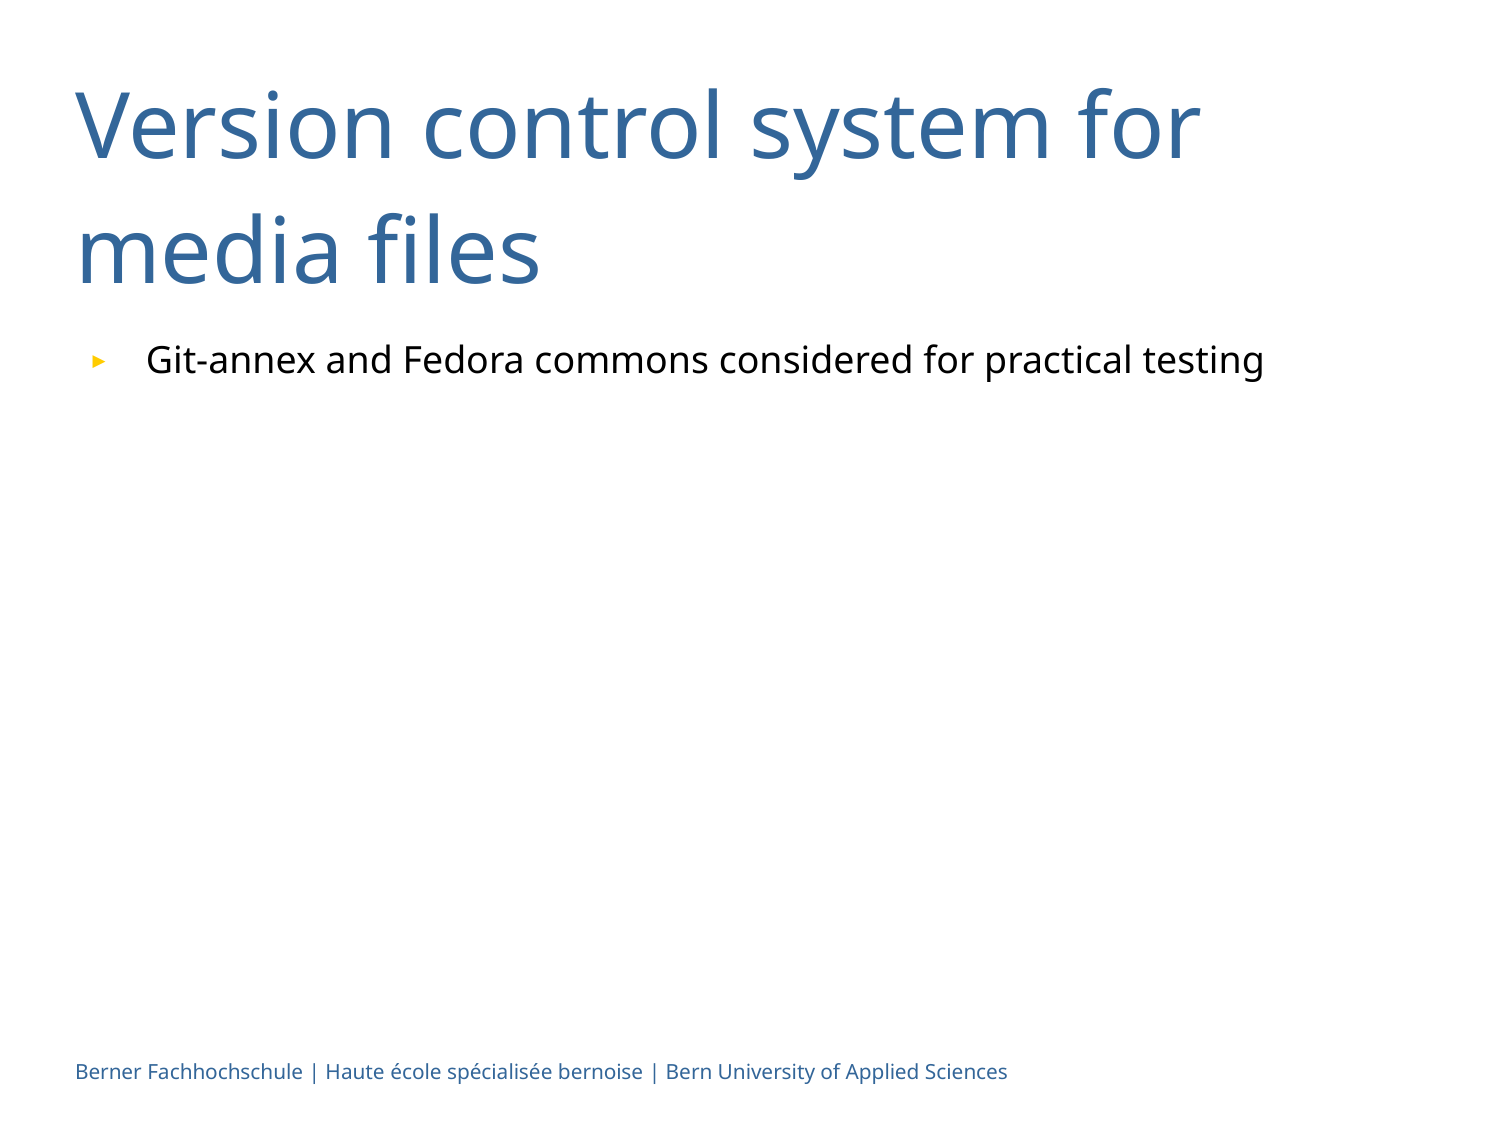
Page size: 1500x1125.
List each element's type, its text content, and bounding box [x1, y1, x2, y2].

title Version control system for media files [75, 45, 1425, 327]
list Git-annex and Fedora commons considered for practical testing [75, 334, 1425, 934]
